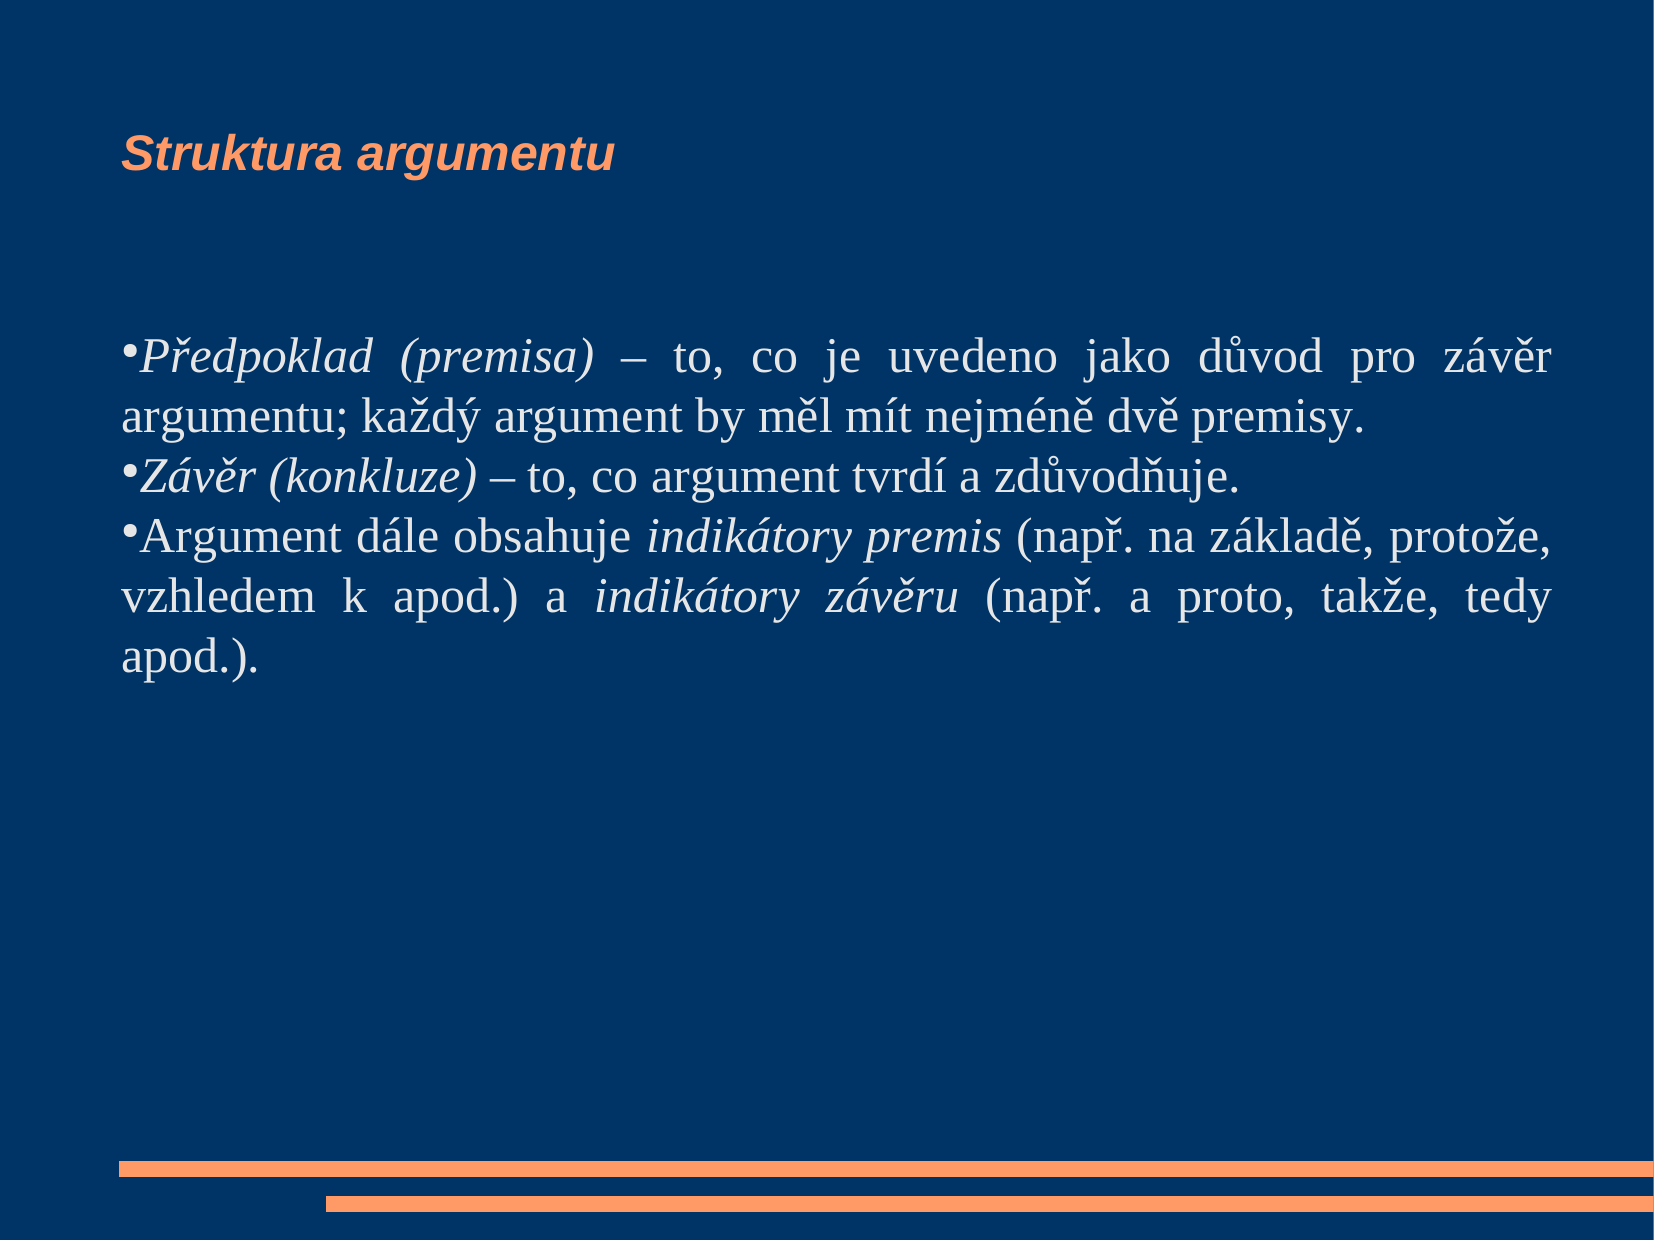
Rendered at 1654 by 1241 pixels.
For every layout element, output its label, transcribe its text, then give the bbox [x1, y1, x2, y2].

title Struktura argumentu [121, 46, 1534, 254]
list Předpoklad (premisa) – to, co je uvedeno jako důvod pro závěr argumentu; každý argument by měl mít nejméně dvě premisy. Závěr (konkluze) – to, co argument tvrdí a zdůvodňuje. Argument dále obsahuje indikátory premis (např. na základě, protože, vzhledem k apod.) a indikátory závěru (např. a proto, takže, tedy apod.). [121, 322, 1561, 1132]
